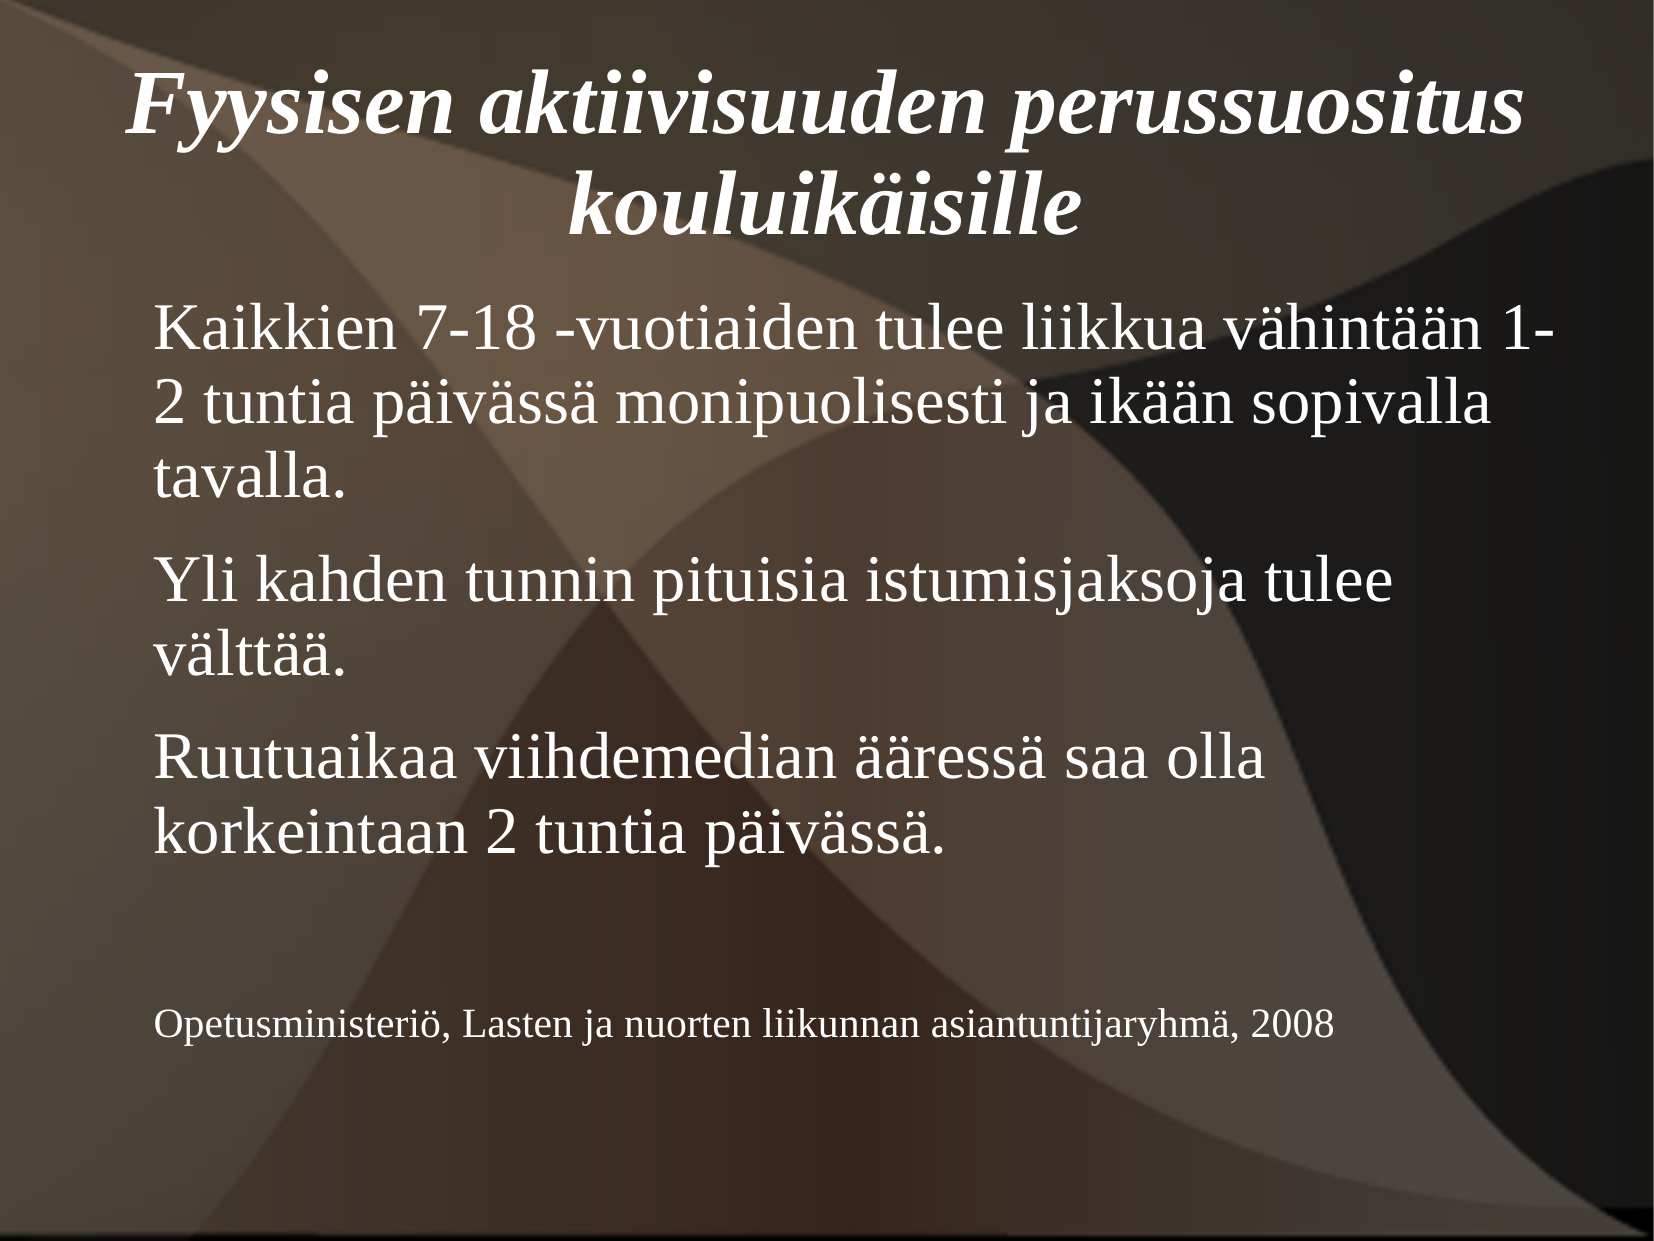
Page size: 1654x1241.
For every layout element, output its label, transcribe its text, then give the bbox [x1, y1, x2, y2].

title Fyysisen aktiivisuuden perussuositus kouluikäisille [82, 49, 1571, 257]
list Kaikkien 7-18 -vuotiaiden tulee liikkua vähintään 1-2 tuntia päivässä monipuolisesti ja ikään sopivalla tavalla. Yli kahden tunnin pituisia istumisjaksoja tulee välttää. Ruutuaikaa viihdemedian ääressä saa olla korkeintaan 2 tuntia päivässä. Opetusministeriö, Lasten ja nuorten liikunnan asiantuntijaryhmä, 2008 [82, 290, 1571, 1109]
picture [0, 0, 1654, 1241]
